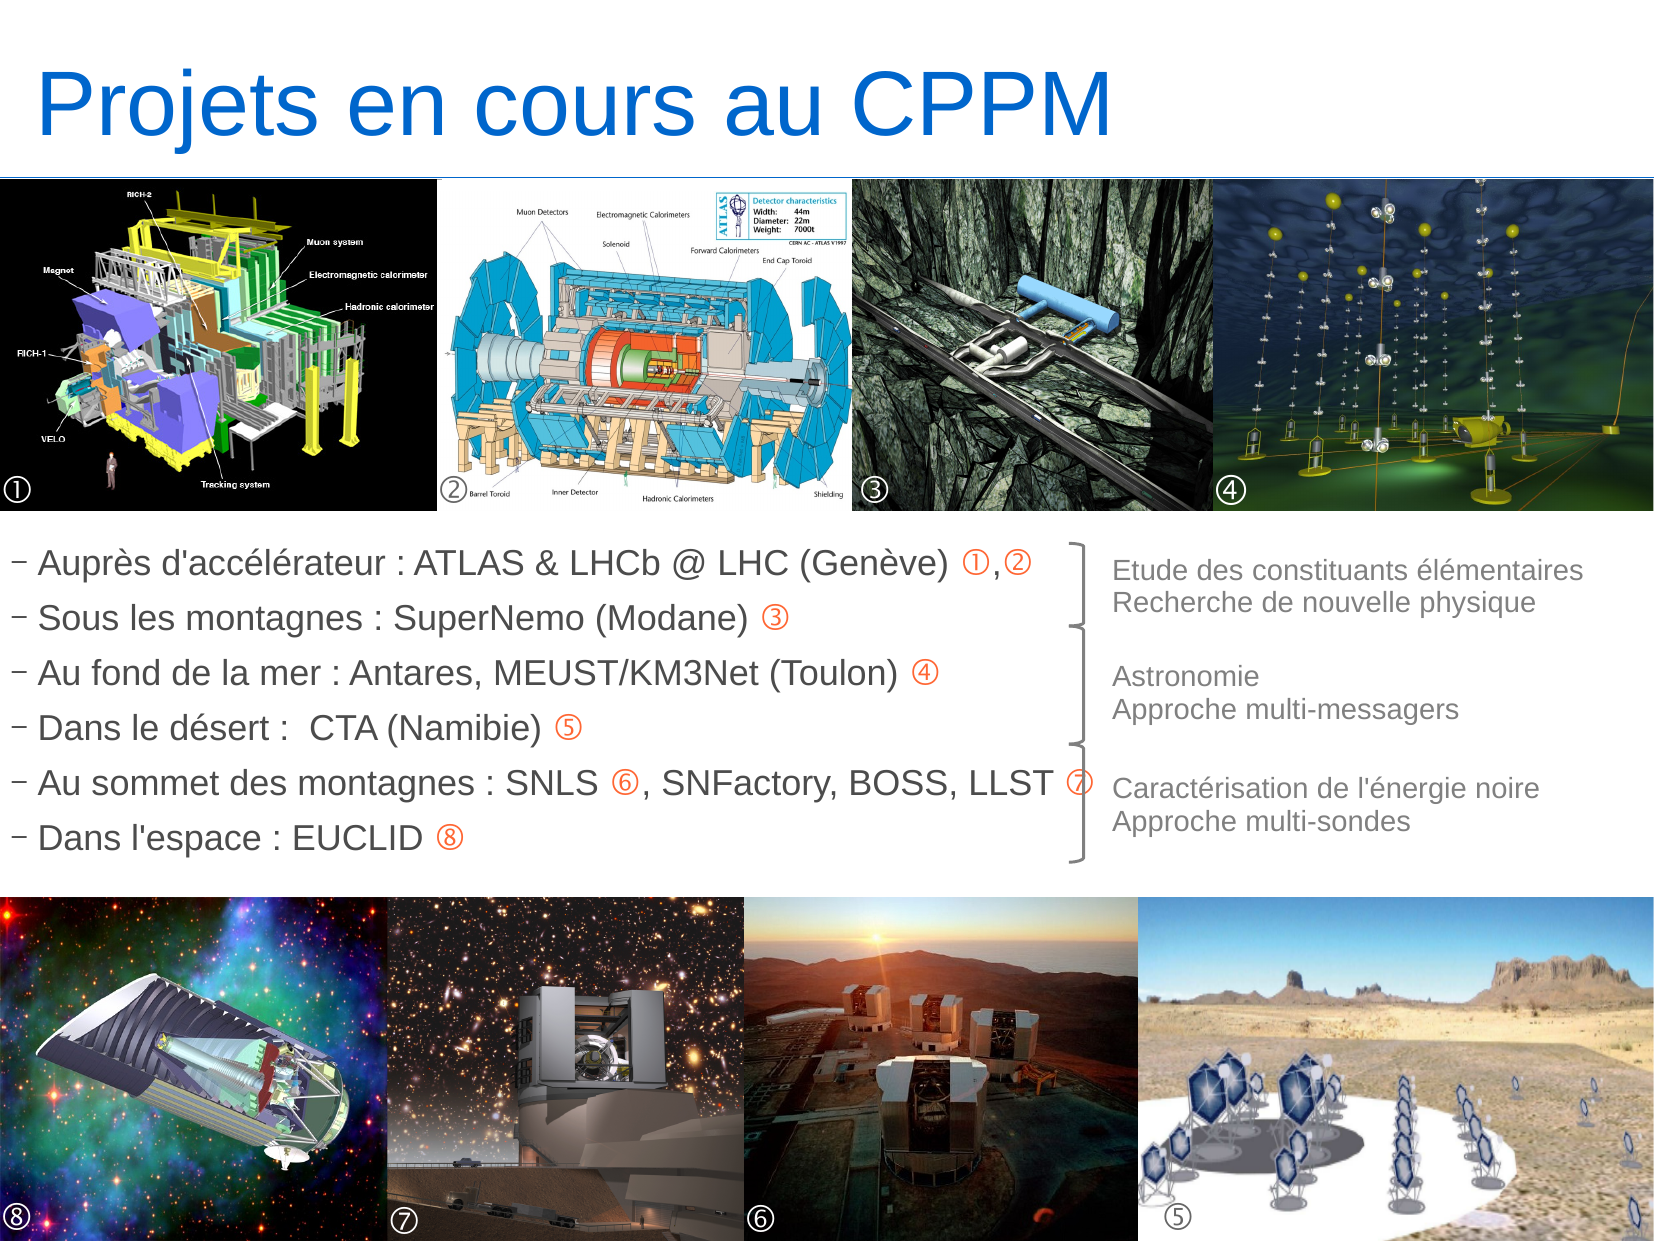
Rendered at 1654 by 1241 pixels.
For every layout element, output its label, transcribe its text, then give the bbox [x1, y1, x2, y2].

text_box  [1212, 462, 1251, 515]
text_box Caractérisation de l'énergie noire Approche multi-sondes [1097, 764, 1556, 846]
text_box Etude des constituants élémentaires Recherche de nouvelle physique [1097, 546, 1600, 627]
text_box ② [437, 465, 471, 512]
picture [0, 177, 1654, 511]
text_box  [0, 1190, 35, 1239]
text_box  [387, 1194, 422, 1241]
text_box ① [0, 465, 47, 512]
text_box  [1161, 1190, 1196, 1239]
text_box  [744, 1192, 780, 1241]
list Auprès d'accélérateur : ATLAS & LHCb @ LHC (Genève) ➀,➁ Sous les montagnes : SuperNemo (Modane) ➂ Au fond de la mer : Antares, MEUST/KM3Net (Toulon) ➃ Dans le désert : CTA (Namibie) ➄ Au sommet des montagnes : SNLS ➅, SNFactory, BOSS, LLST  Dans l'espace : EUCLID ➇ [11, 543, 1082, 863]
text_box Astronomie Approche multi-messagers [1097, 652, 1476, 734]
title Projets en cours au CPPM [35, 29, 1589, 178]
picture [0, 897, 1654, 1241]
list Auprès d'accélérateur : ATLAS & LHCb @ LHC (Genève) ➀,➁ Sous les montagnes : SuperNemo (Modane) ➂ Au fond de la mer : Antares, MEUST/KM3Net (Toulon) ➃ Dans le désert : CTA (Namibie) ➄ Au sommet des montagnes : SNLS ➅, SNFactory, BOSS, LLST  Dans l'espace : EUCLID ➇ [1081, 543, 1477, 863]
text_box  [858, 465, 909, 512]
